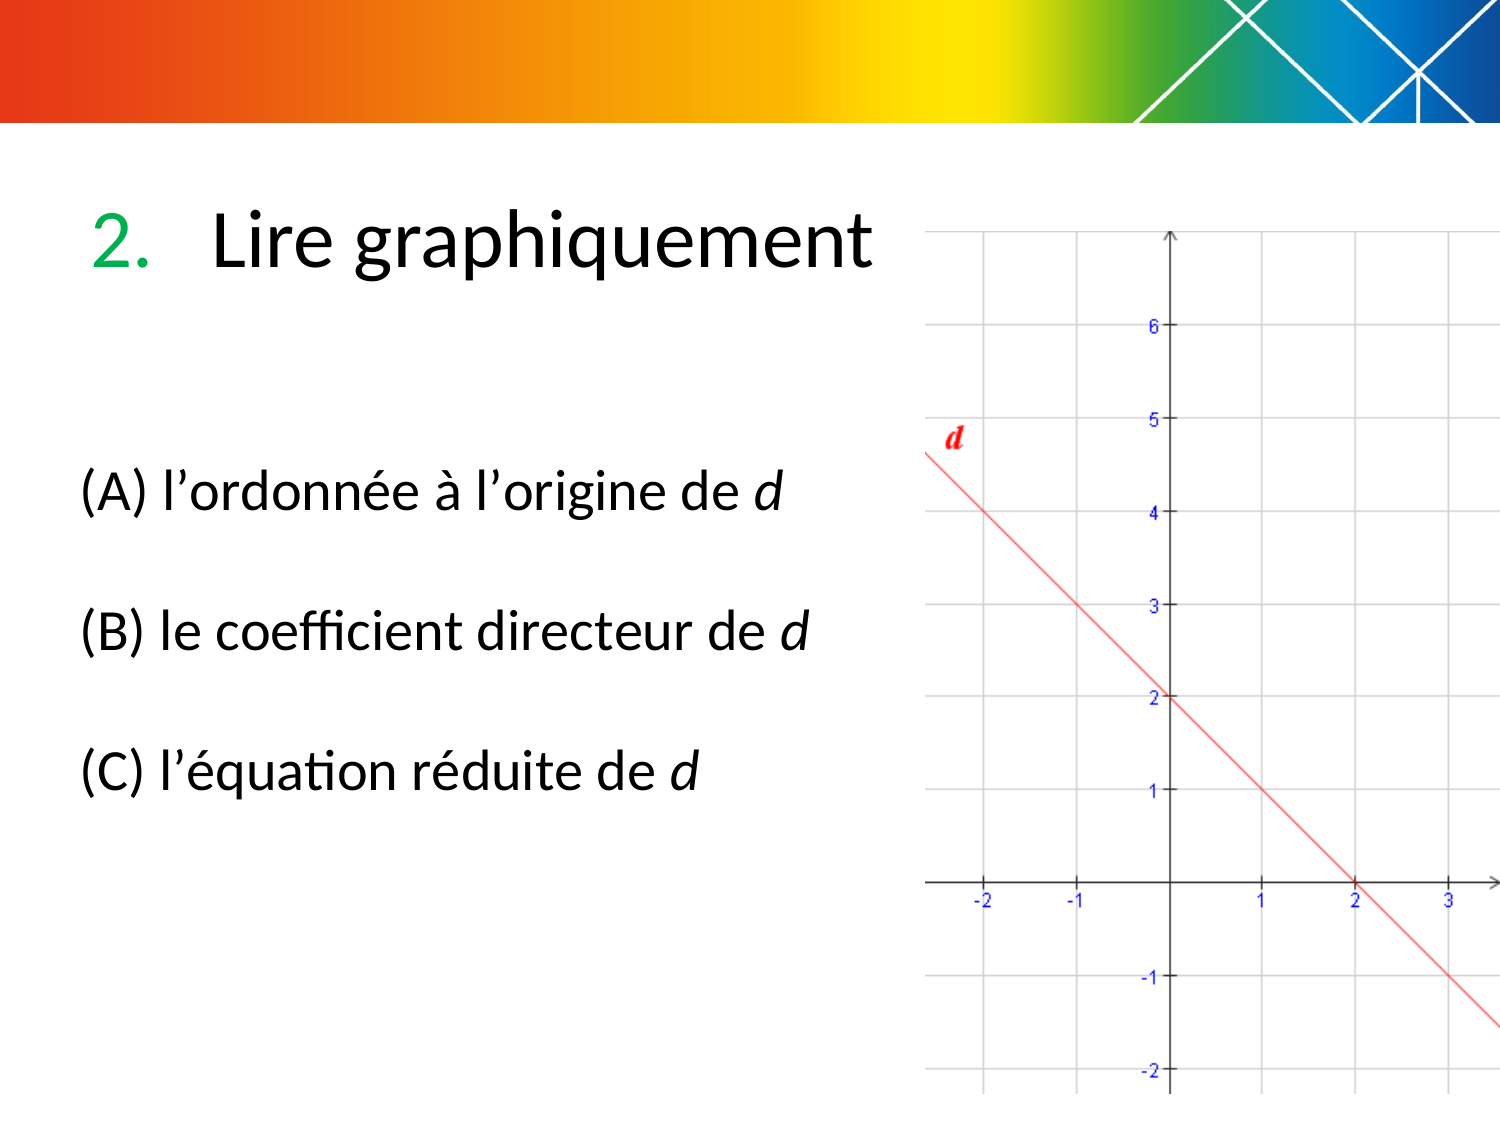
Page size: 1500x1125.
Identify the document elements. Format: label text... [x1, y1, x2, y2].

picture [1340, 0, 1500, 123]
picture [925, 231, 1500, 1094]
title Lire graphiquement [75, 163, 1426, 305]
text_box l’ordonnée à l’origine de d le coefficient directeur de d l’équation réduite de d [64, 444, 845, 810]
picture [0, 0, 1359, 123]
